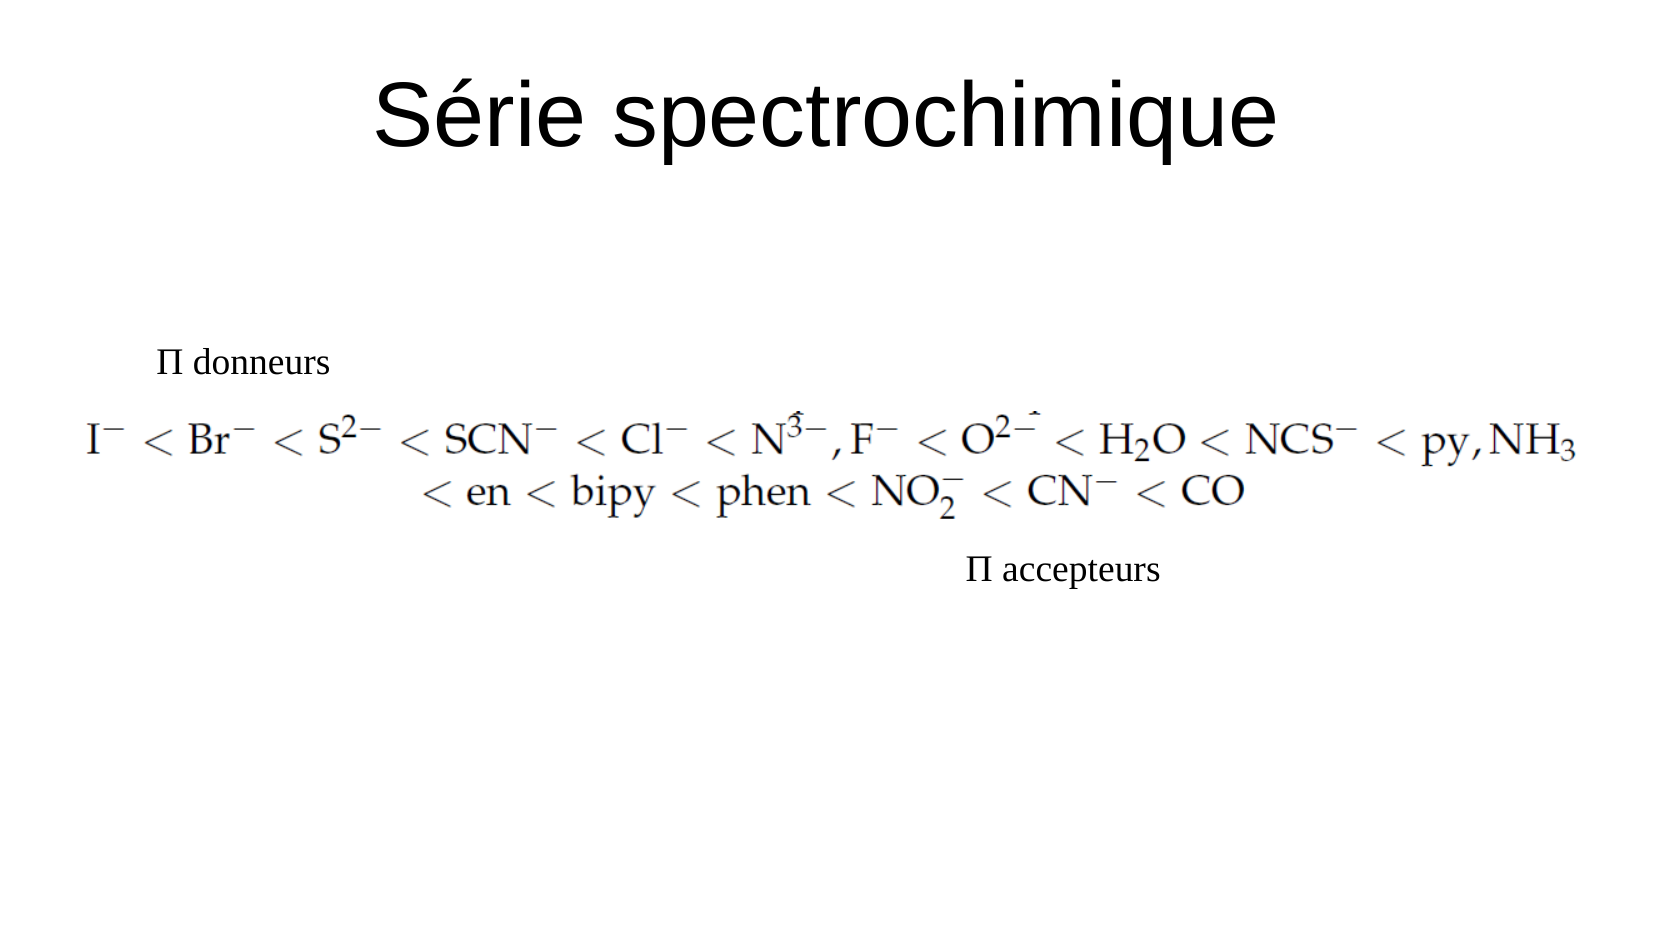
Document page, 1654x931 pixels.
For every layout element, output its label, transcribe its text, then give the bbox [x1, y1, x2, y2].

text_box Π accepteurs [950, 540, 1329, 597]
title Série spectrochimique [82, 37, 1571, 193]
text_box Π donneurs [141, 333, 520, 390]
picture [55, 411, 1609, 524]
